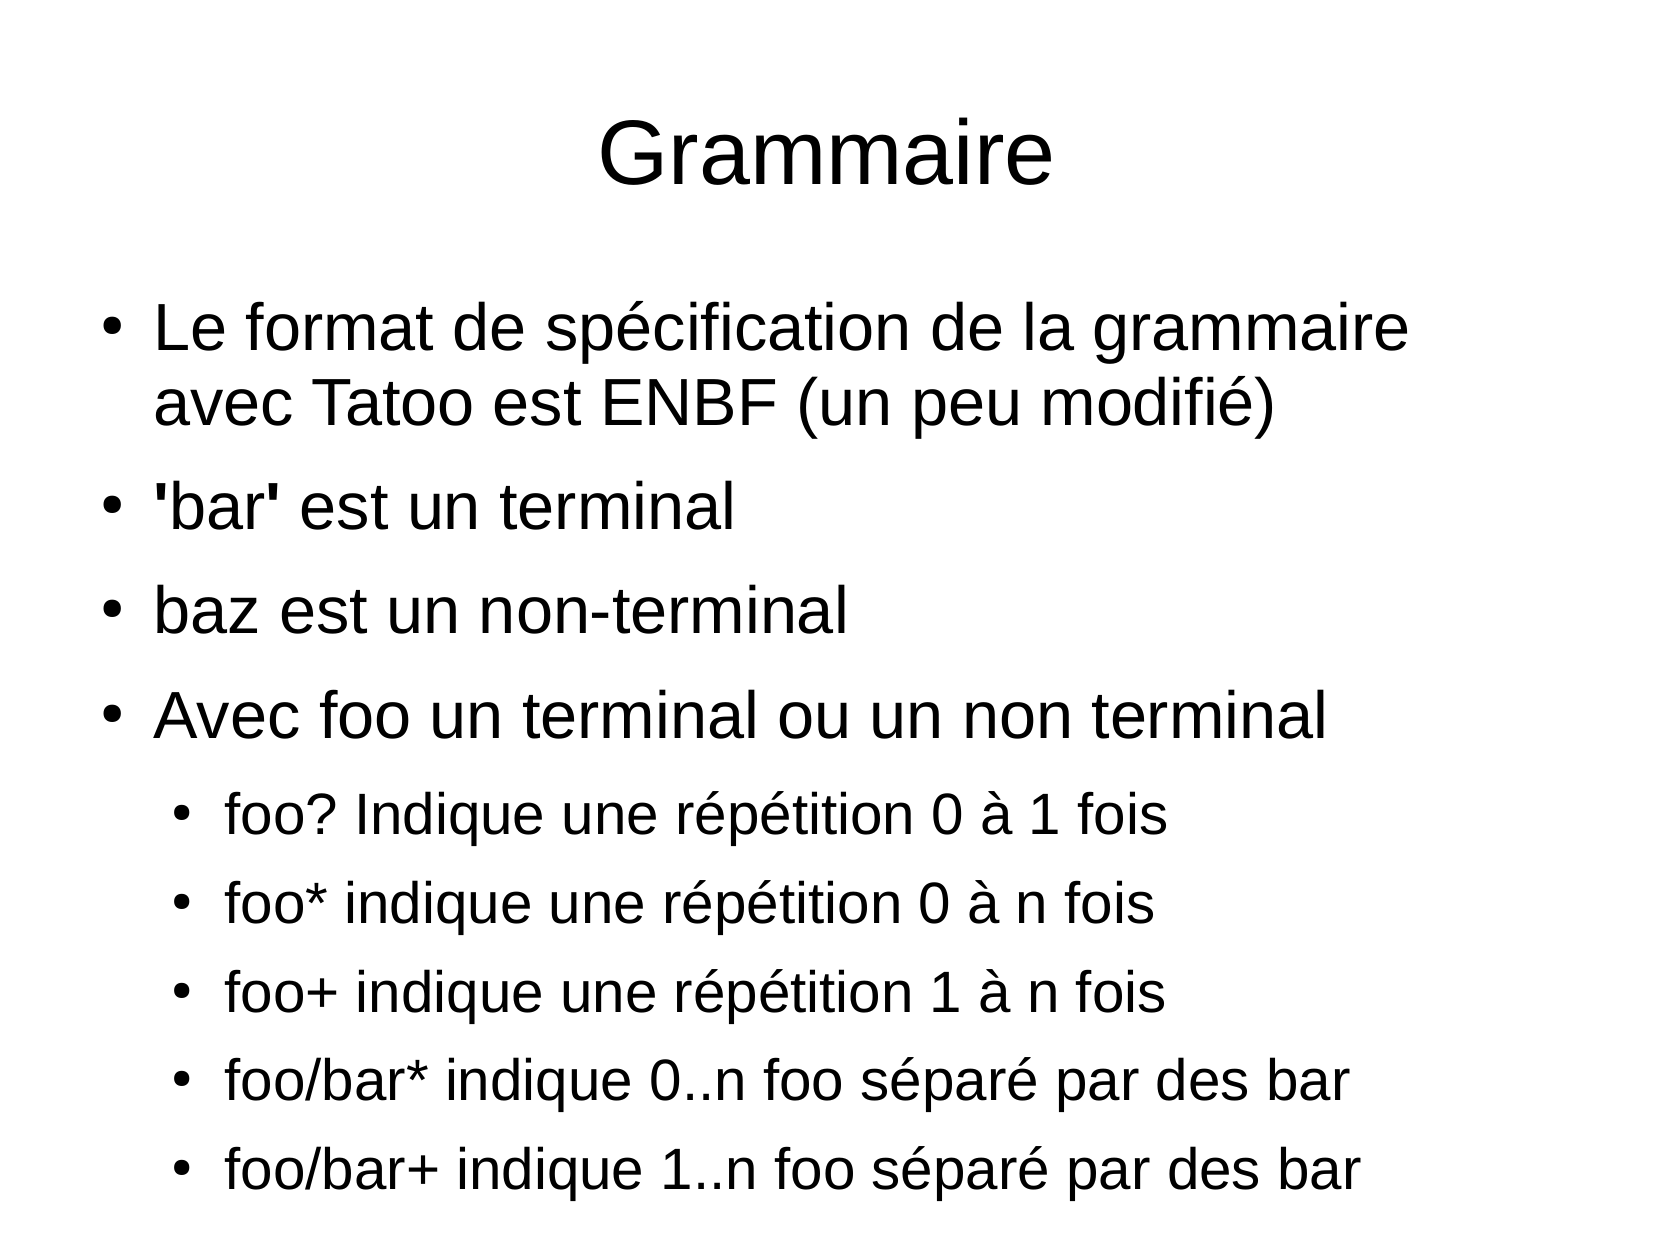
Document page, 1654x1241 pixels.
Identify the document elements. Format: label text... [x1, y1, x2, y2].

title Grammaire [82, 56, 1571, 250]
list Le format de spécification de la grammaire avec Tatoo est ENBF (un peu modifié) 'bar' est un terminal baz est un non-terminal Avec foo un terminal ou un non terminal foo? Indique une répétition 0 à 1 fois foo* indique une répétition 0 à n fois foo+ indique une répétition 1 à n fois foo/bar* indique 0..n foo séparé par des bar foo/bar+ indique 1..n foo séparé par des bar [82, 290, 1571, 1202]
